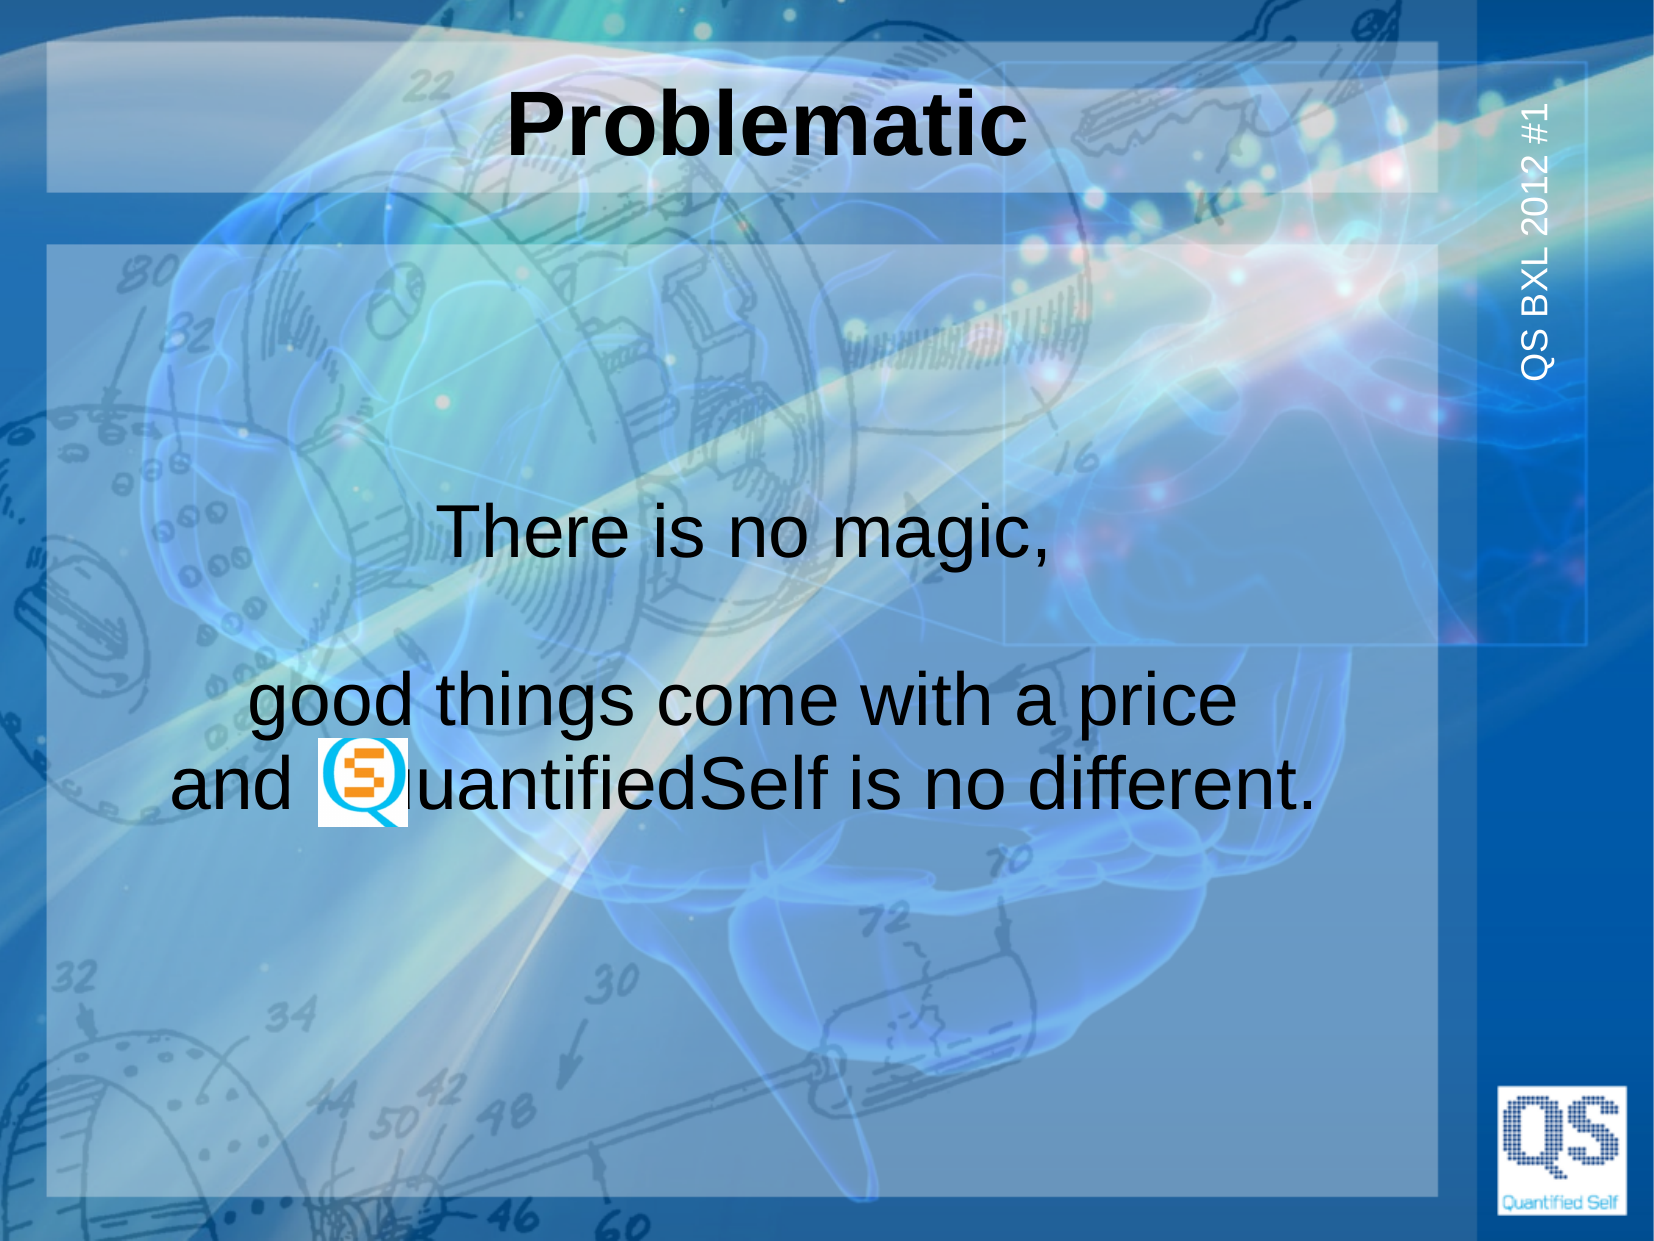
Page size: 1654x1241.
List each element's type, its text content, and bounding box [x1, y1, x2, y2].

title Problematic [59, 19, 1477, 228]
subtitle There is no magic, good things come with a price and QuuantifiedSelf is no different. [35, 290, 1453, 1109]
picture [0, 0, 1654, 1241]
